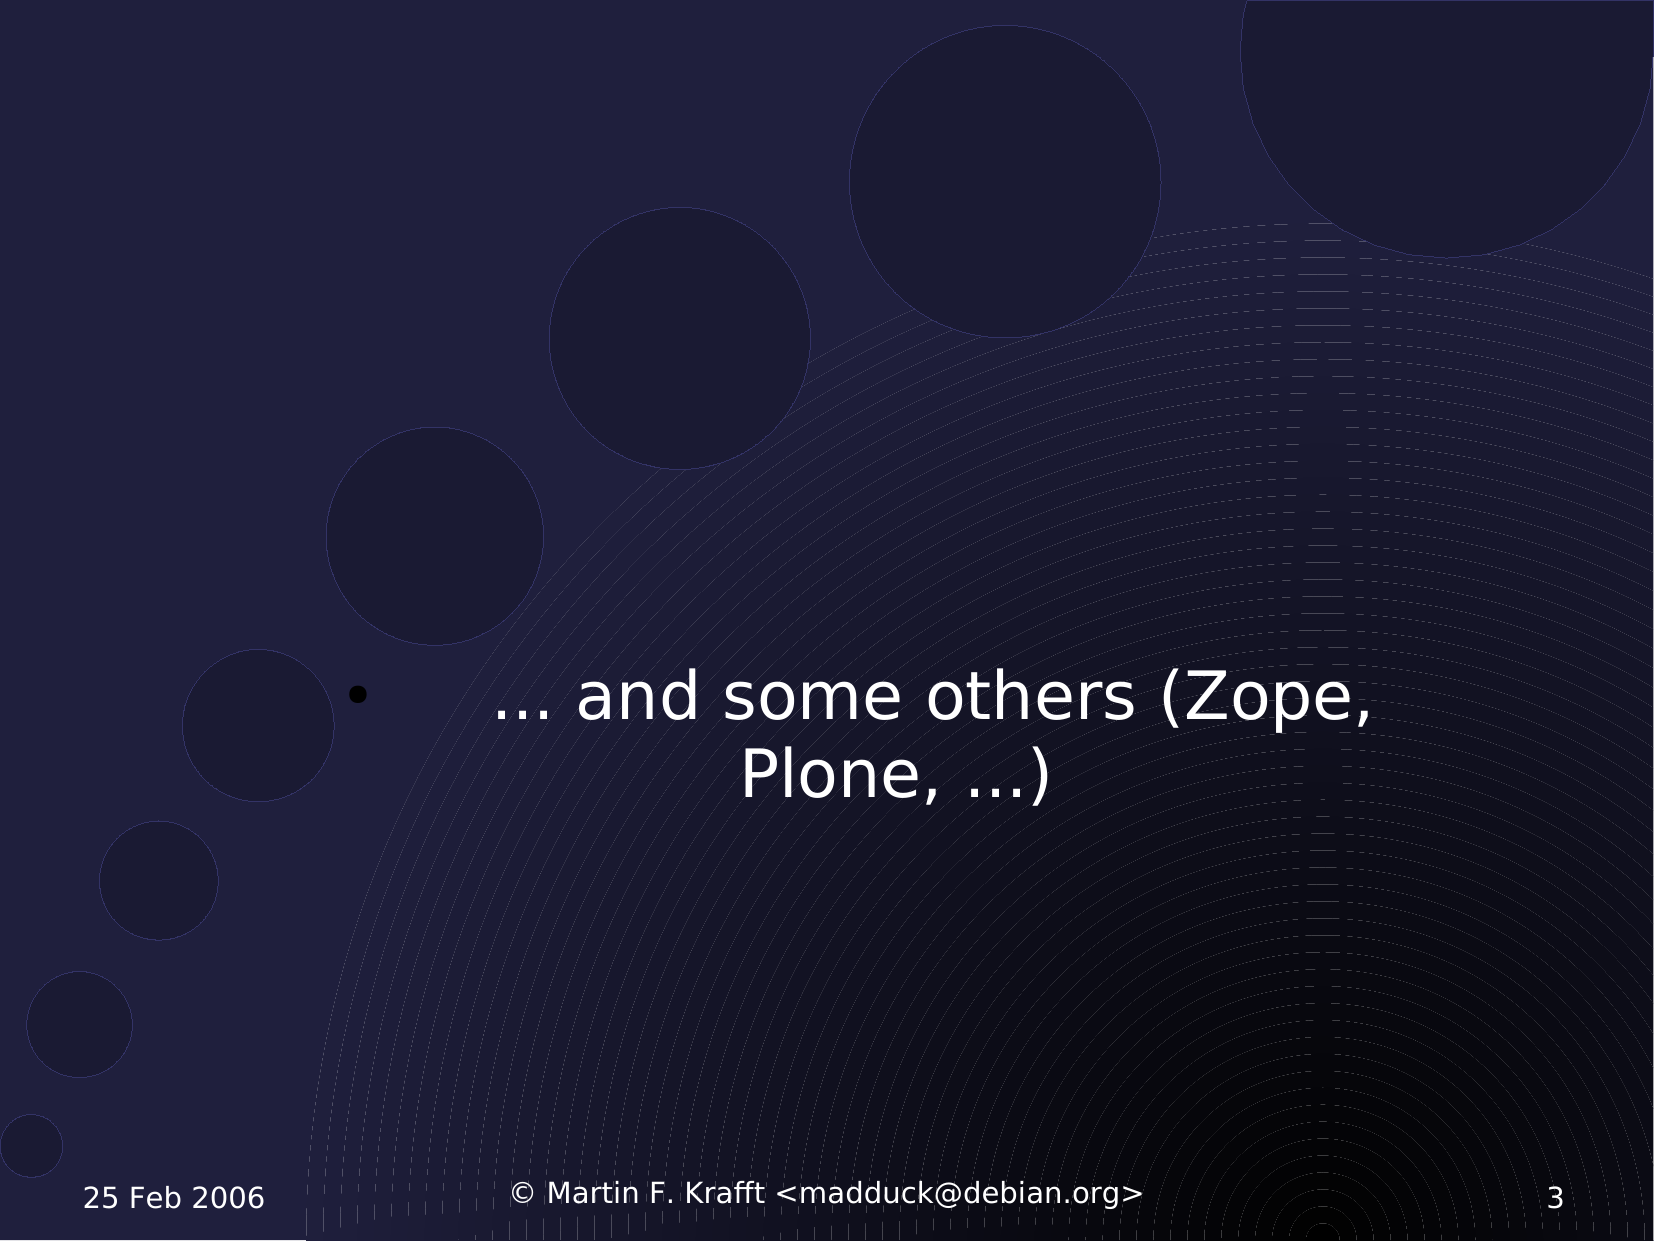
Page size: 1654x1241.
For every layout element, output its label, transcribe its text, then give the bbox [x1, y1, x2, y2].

subtitle ... and some others (Zope, Plone, ...) [118, 344, 1534, 1127]
